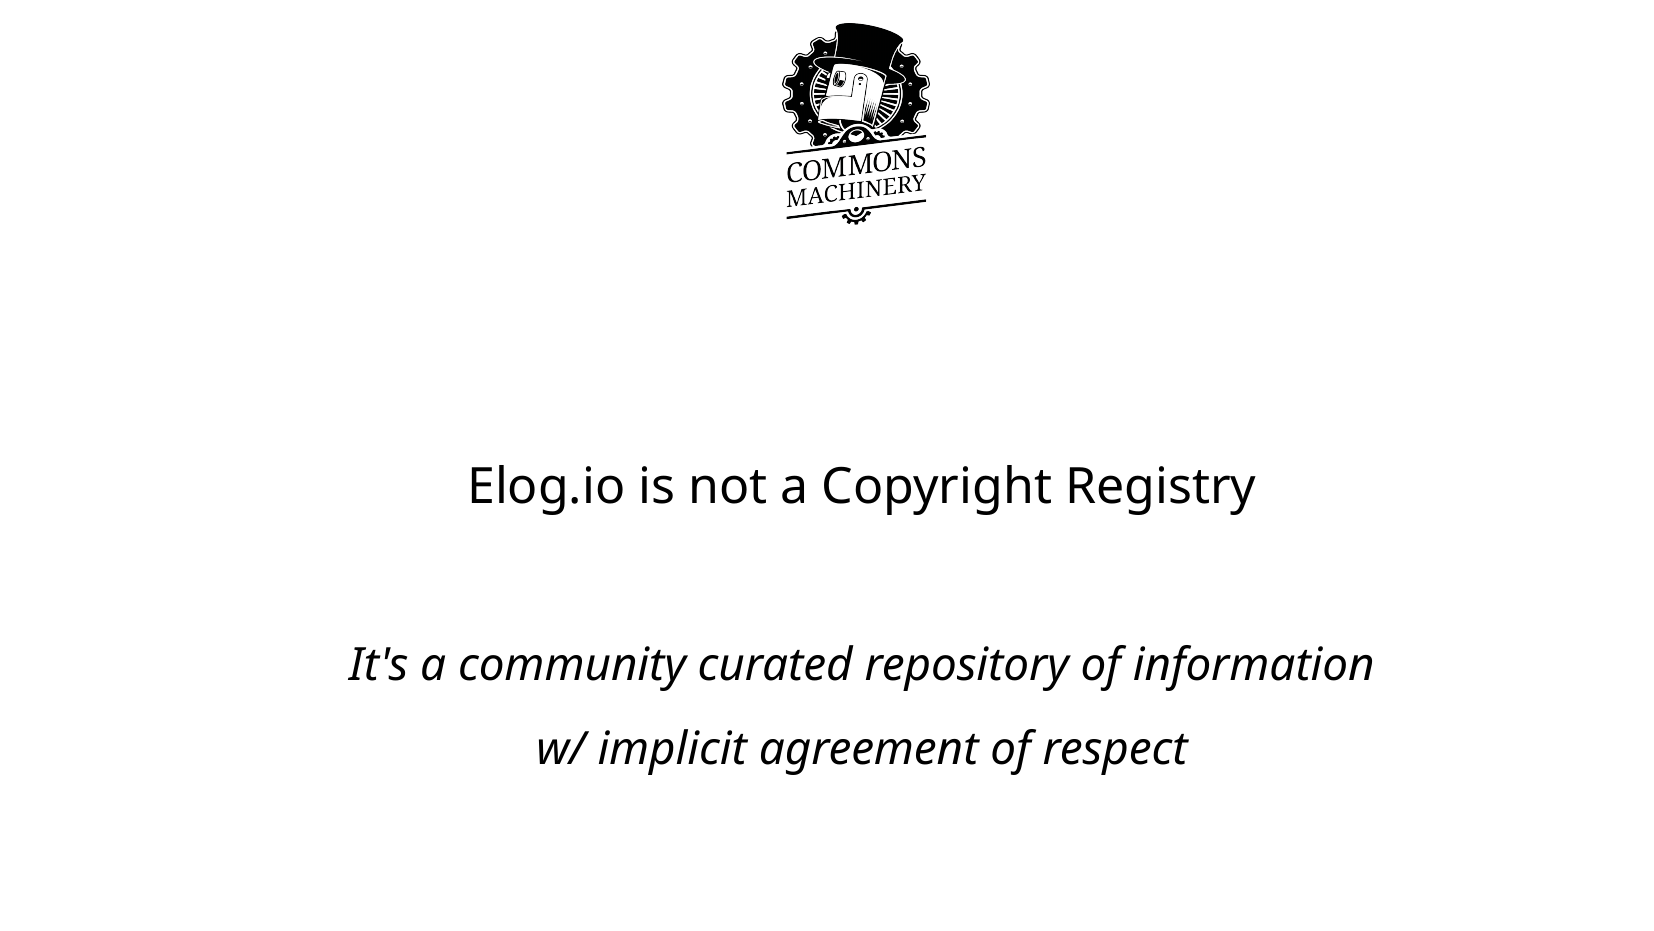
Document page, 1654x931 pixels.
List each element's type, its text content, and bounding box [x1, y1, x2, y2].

list Elog.io is not a Copyright Registry It's a community curated repository of information w/ implicit agreement of respect [82, 269, 1571, 810]
picture [782, 23, 930, 225]
